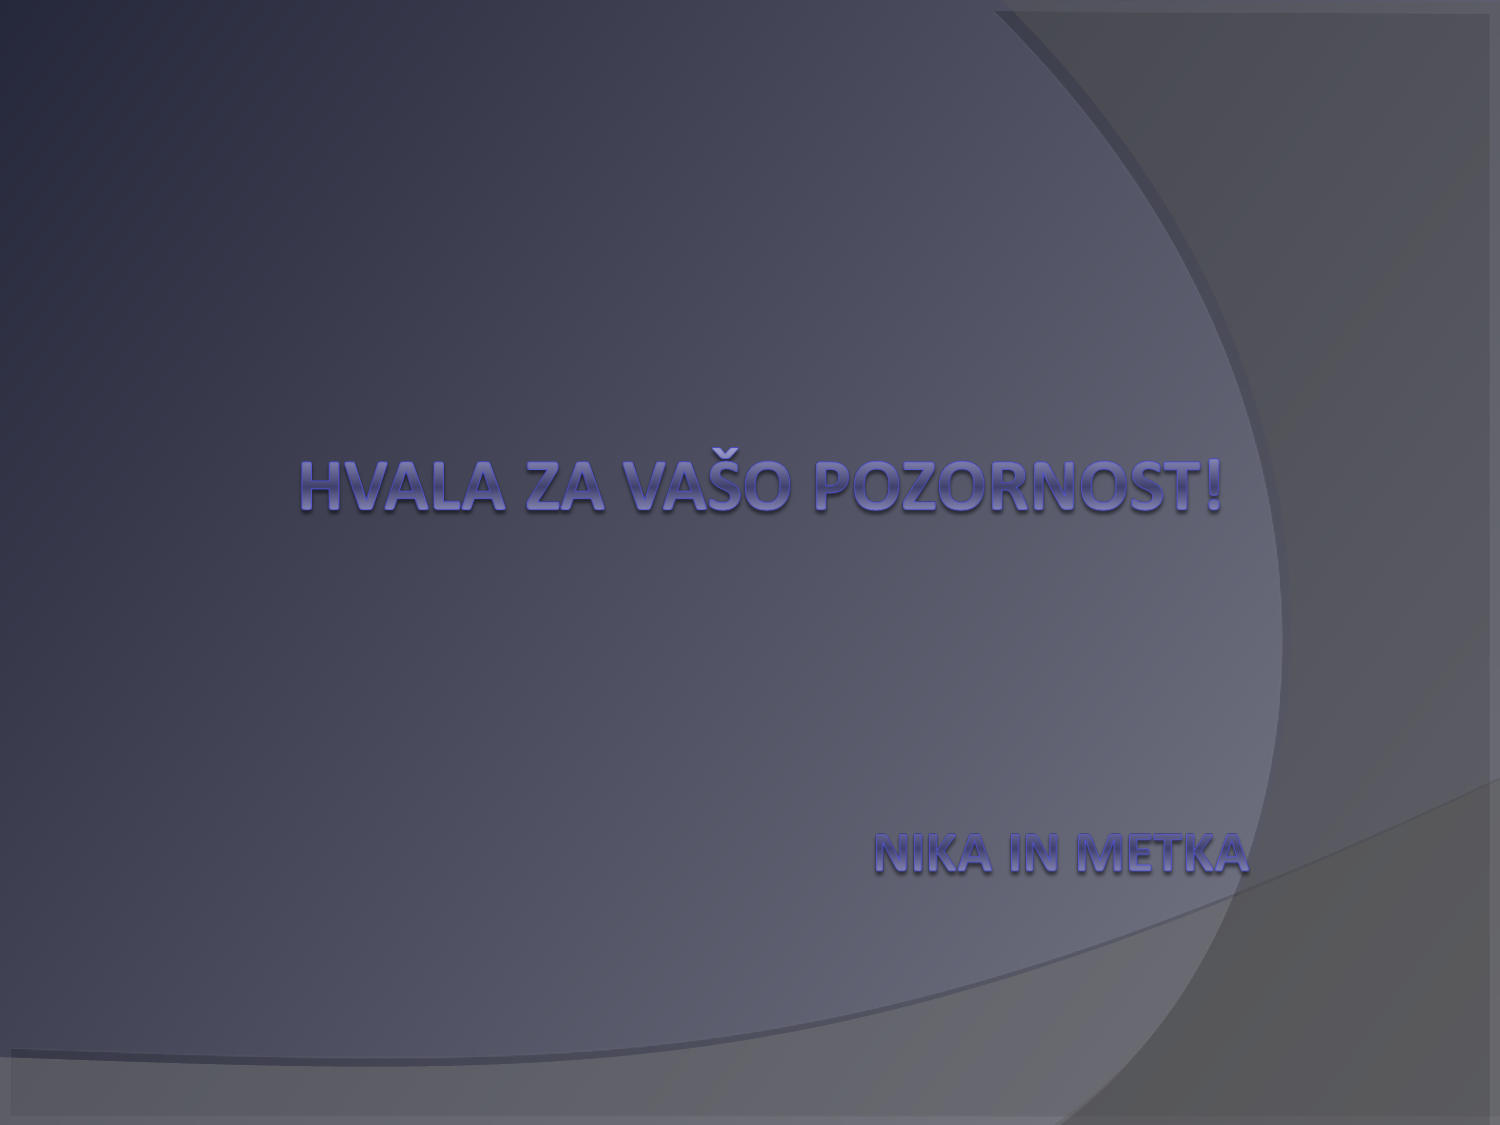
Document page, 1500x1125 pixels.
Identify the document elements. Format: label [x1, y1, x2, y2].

text_box [123, 415, 1399, 985]
